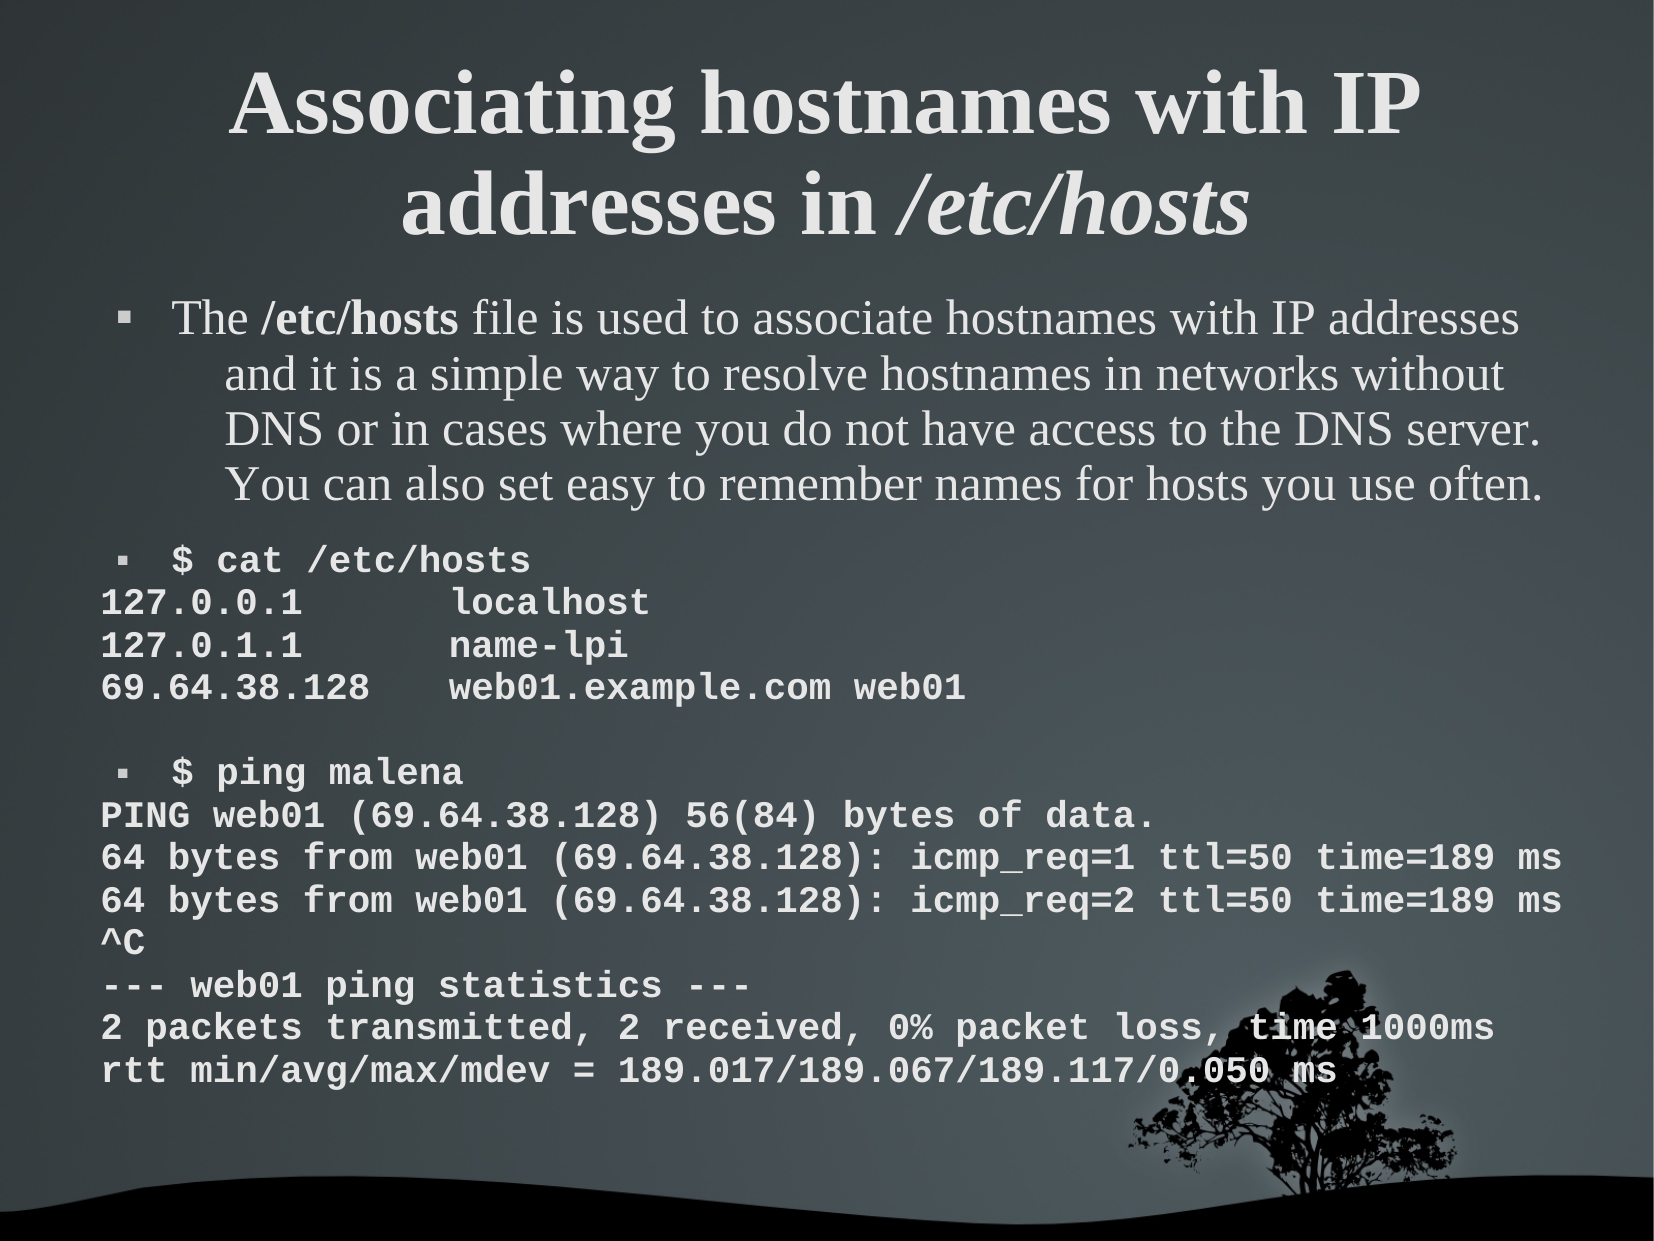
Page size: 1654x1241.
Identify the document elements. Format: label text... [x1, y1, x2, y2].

list The /etc/hosts file is used to associate hostnames with IP addresses and it is a simple way to resolve hostnames in networks without DNS or in cases where you do not have access to the DNS server. You can also set easy to remember names for hosts you use often. $ cat /etc/hosts 127.0.0.1 localhost 127.0.1.1 name-lpi 69.64.38.128 web01.example.com web01 $ ping malena PING web01 (69.64.38.128) 56(84) bytes of data. 64 bytes from web01 (69.64.38.128): icmp_req=1 ttl=50 time=189 ms 64 bytes from web01 (69.64.38.128): icmp_req=2 ttl=50 time=189 ms ^C --- web01 ping statistics --- 2 packets transmitted, 2 received, 0% packet loss, time 1000ms rtt min/avg/max/mdev = 189.017/189.067/189.117/0.050 ms [82, 290, 1571, 1216]
picture [0, 0, 1654, 1241]
title Associating hostnames with IP addresses in /etc/hosts [82, 33, 1571, 273]
